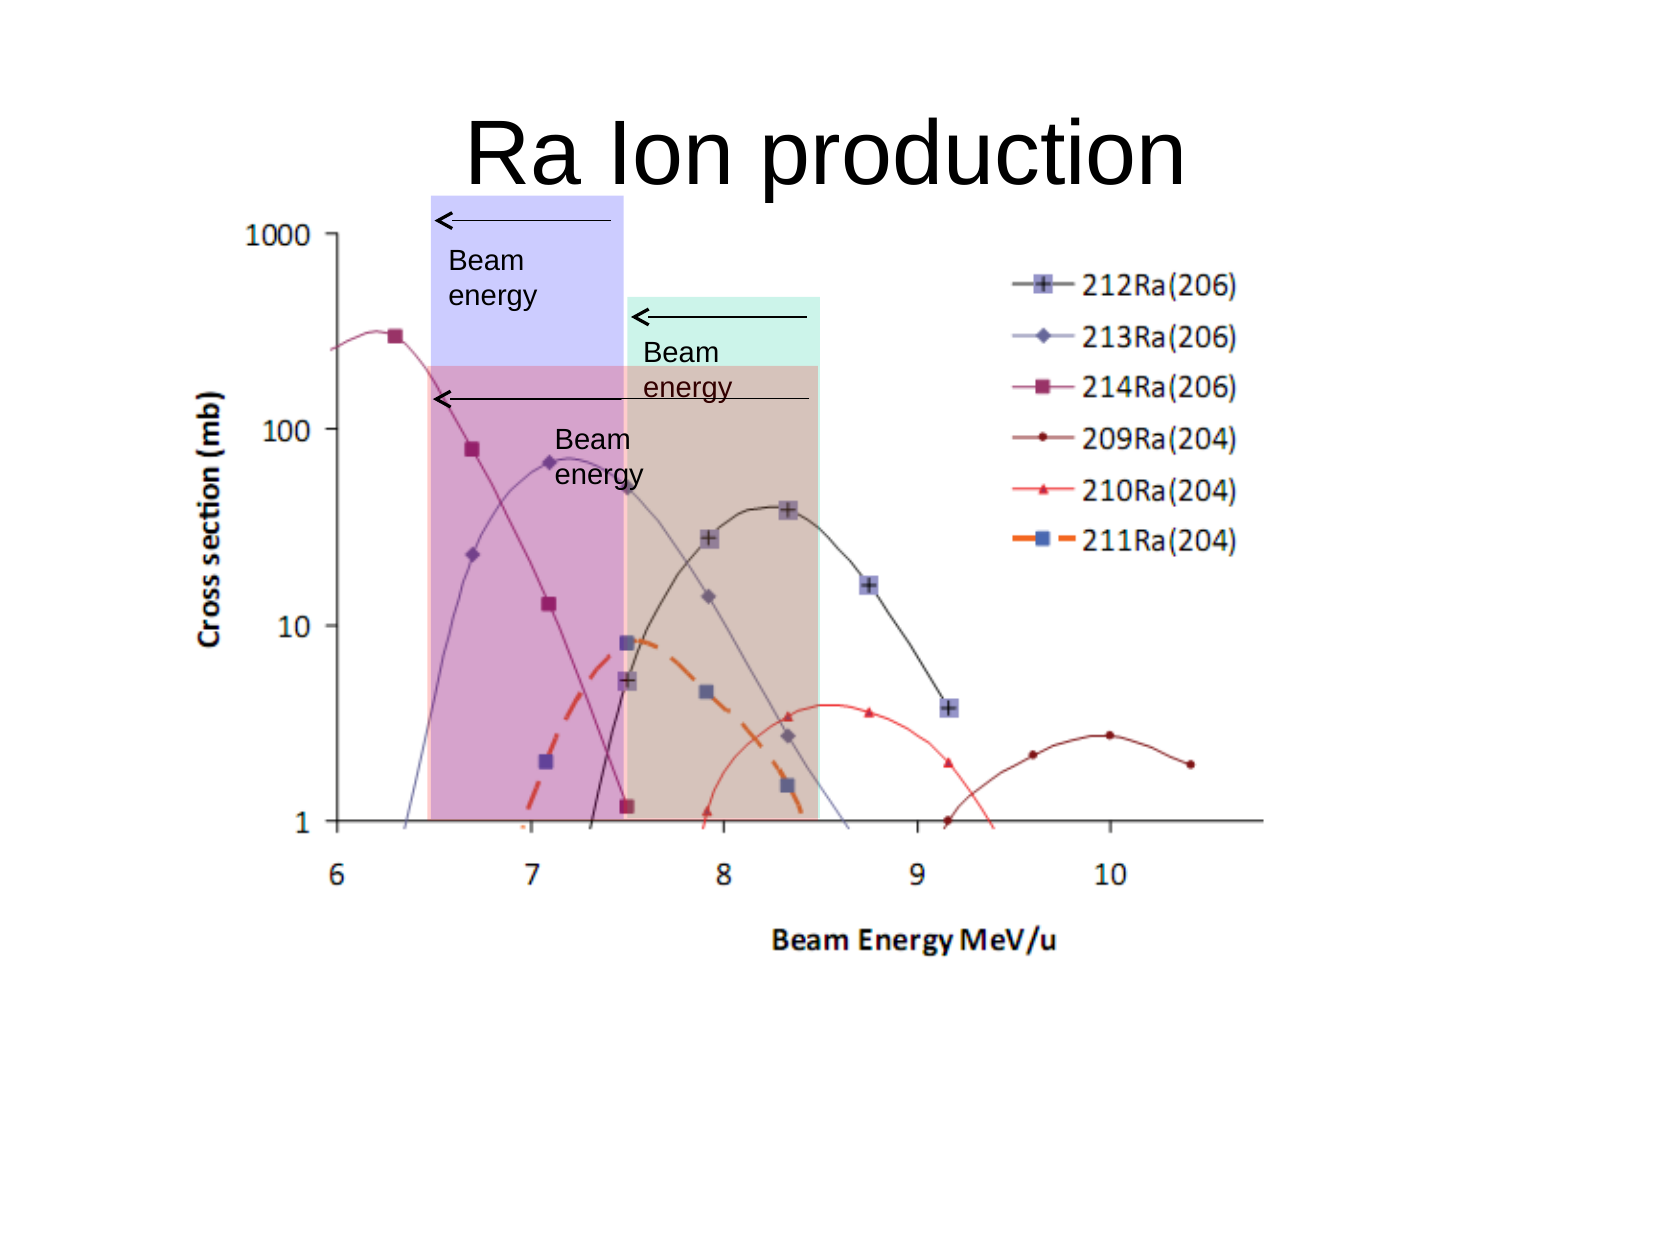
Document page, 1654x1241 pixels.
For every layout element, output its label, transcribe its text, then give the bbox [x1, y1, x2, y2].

text_box [427, 250, 820, 821]
text_box Beam energy [539, 404, 730, 498]
text_box Beam energy [433, 250, 623, 319]
picture [183, 250, 1356, 962]
text_box Beam energy [628, 318, 818, 365]
title Ra Ion production [82, 56, 1571, 250]
